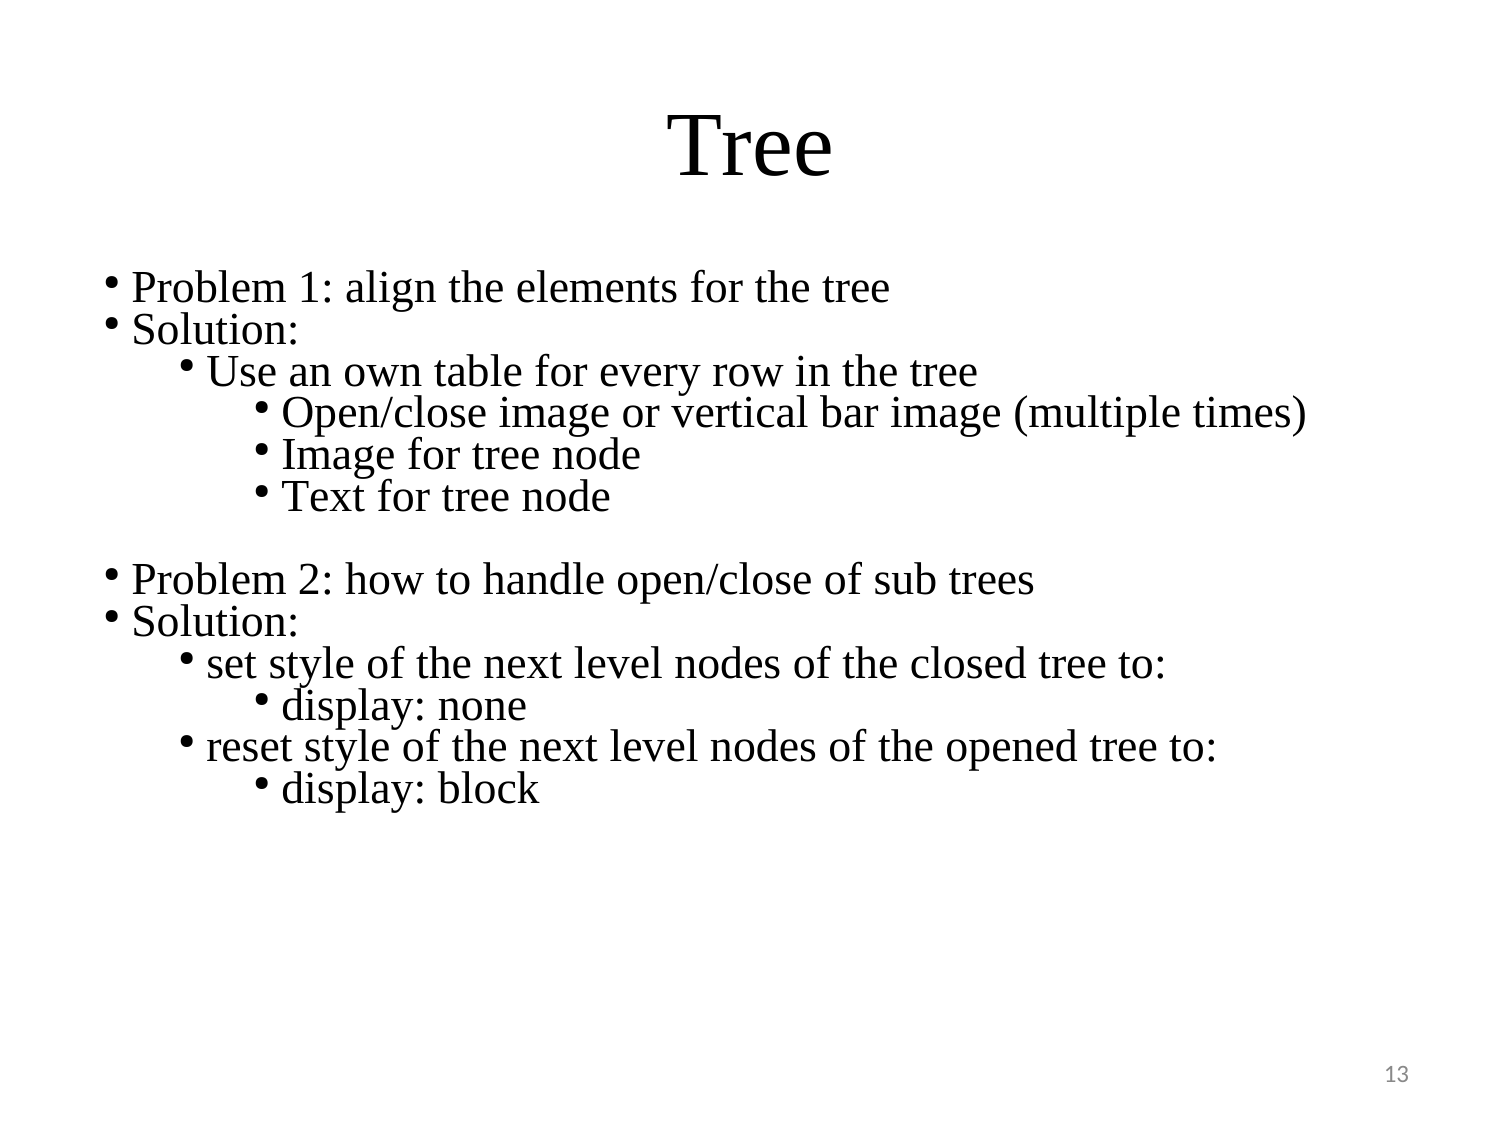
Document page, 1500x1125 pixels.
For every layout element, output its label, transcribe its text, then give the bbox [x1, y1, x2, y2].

text_box Problem 1: align the elements for the tree Solution: Use an own table for every row in the tree Open/close image or vertical bar image (multiple times) Image for tree node Text for tree node Problem 2: how to handle open/close of sub trees Solution: set style of the next level nodes of the closed tree to: display: none reset style of the next level nodes of the opened tree to: display: block [88, 206, 1439, 950]
text_box Tree [75, 45, 1426, 233]
